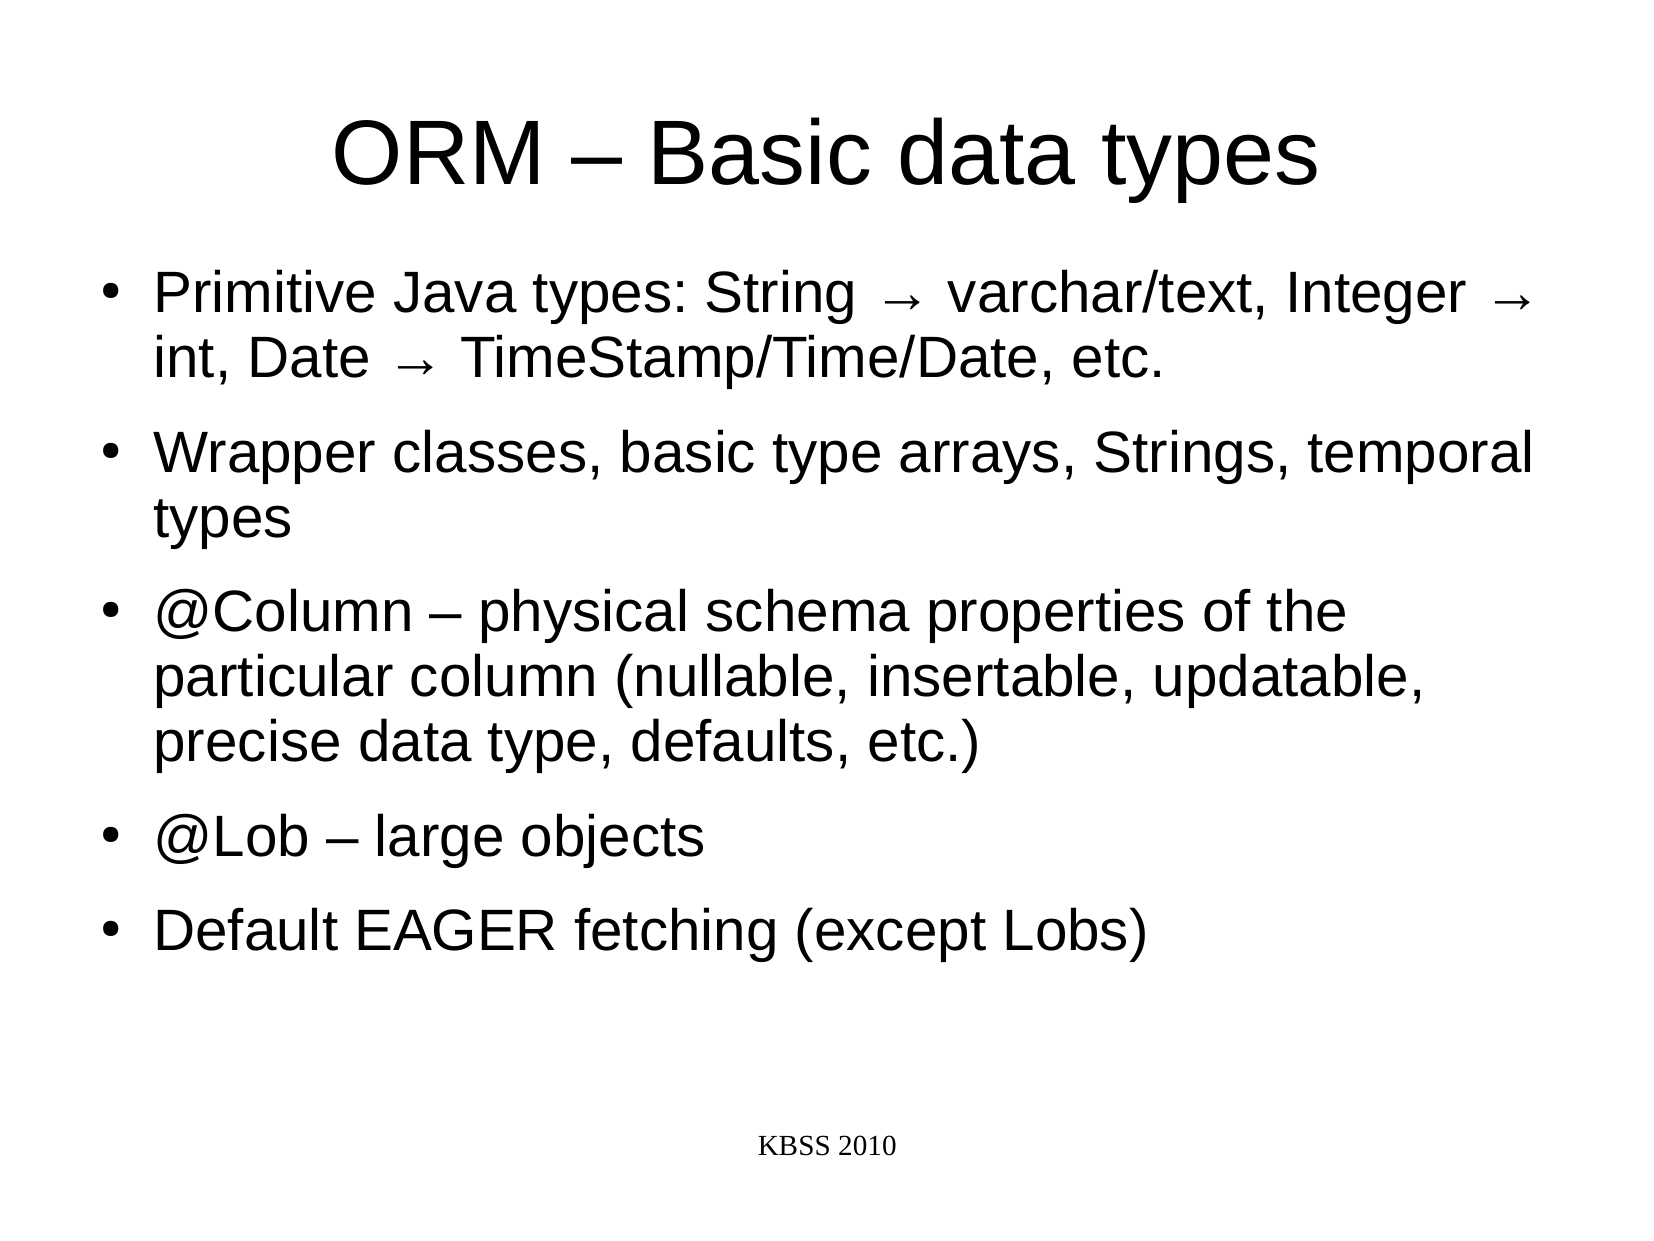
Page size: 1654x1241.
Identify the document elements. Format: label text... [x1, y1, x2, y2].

title ORM – Basic data types [82, 49, 1571, 257]
list Primitive Java types: String → varchar/text, Integer → int, Date → TimeStamp/Time/Date, etc. Wrapper classes, basic type arrays, Strings, temporal types @Column – physical schema properties of the particular column (nullable, insertable, updatable, precise data type, defaults, etc.) @Lob – large objects Default EAGER fetching (except Lobs) [82, 259, 1595, 1127]
